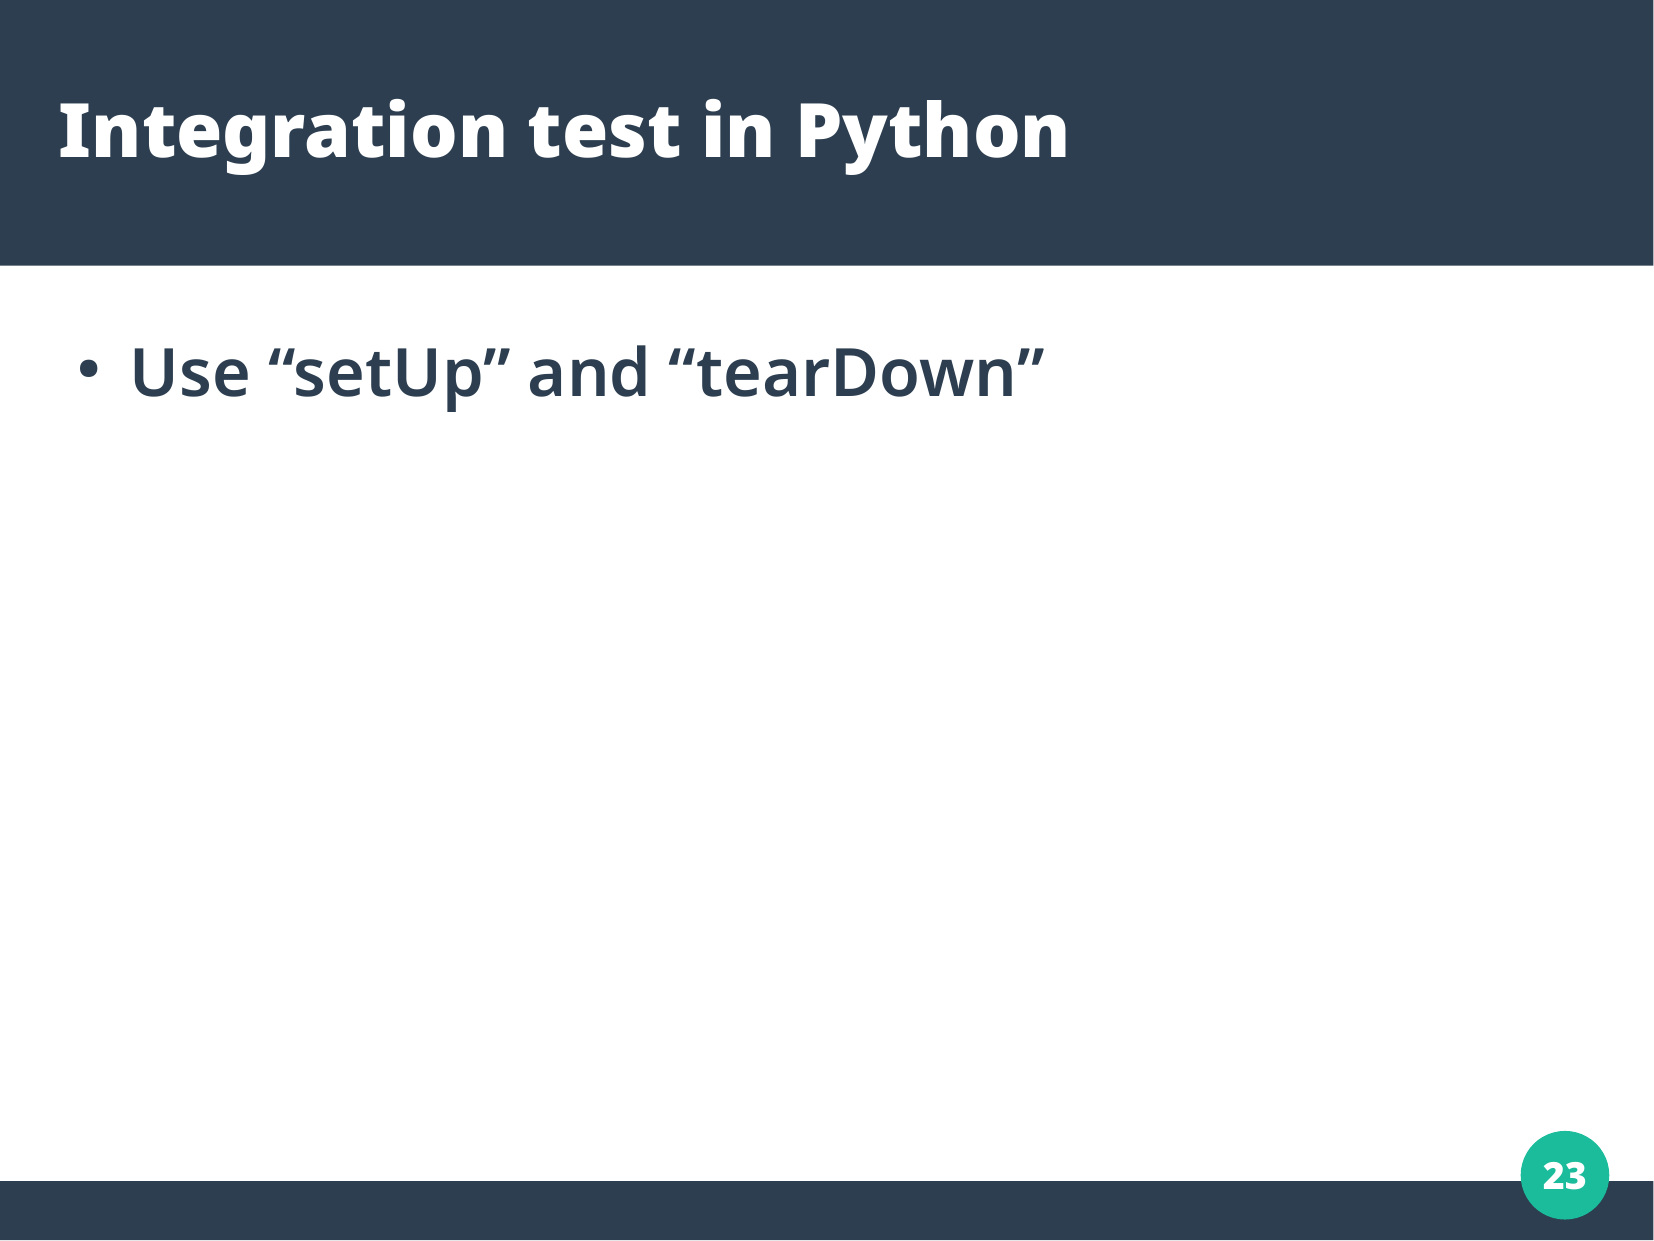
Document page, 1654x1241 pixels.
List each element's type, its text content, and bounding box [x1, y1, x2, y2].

title Integration test in Python [59, 49, 1595, 207]
list Use “setUp” and “tearDown” [59, 324, 1595, 1152]
